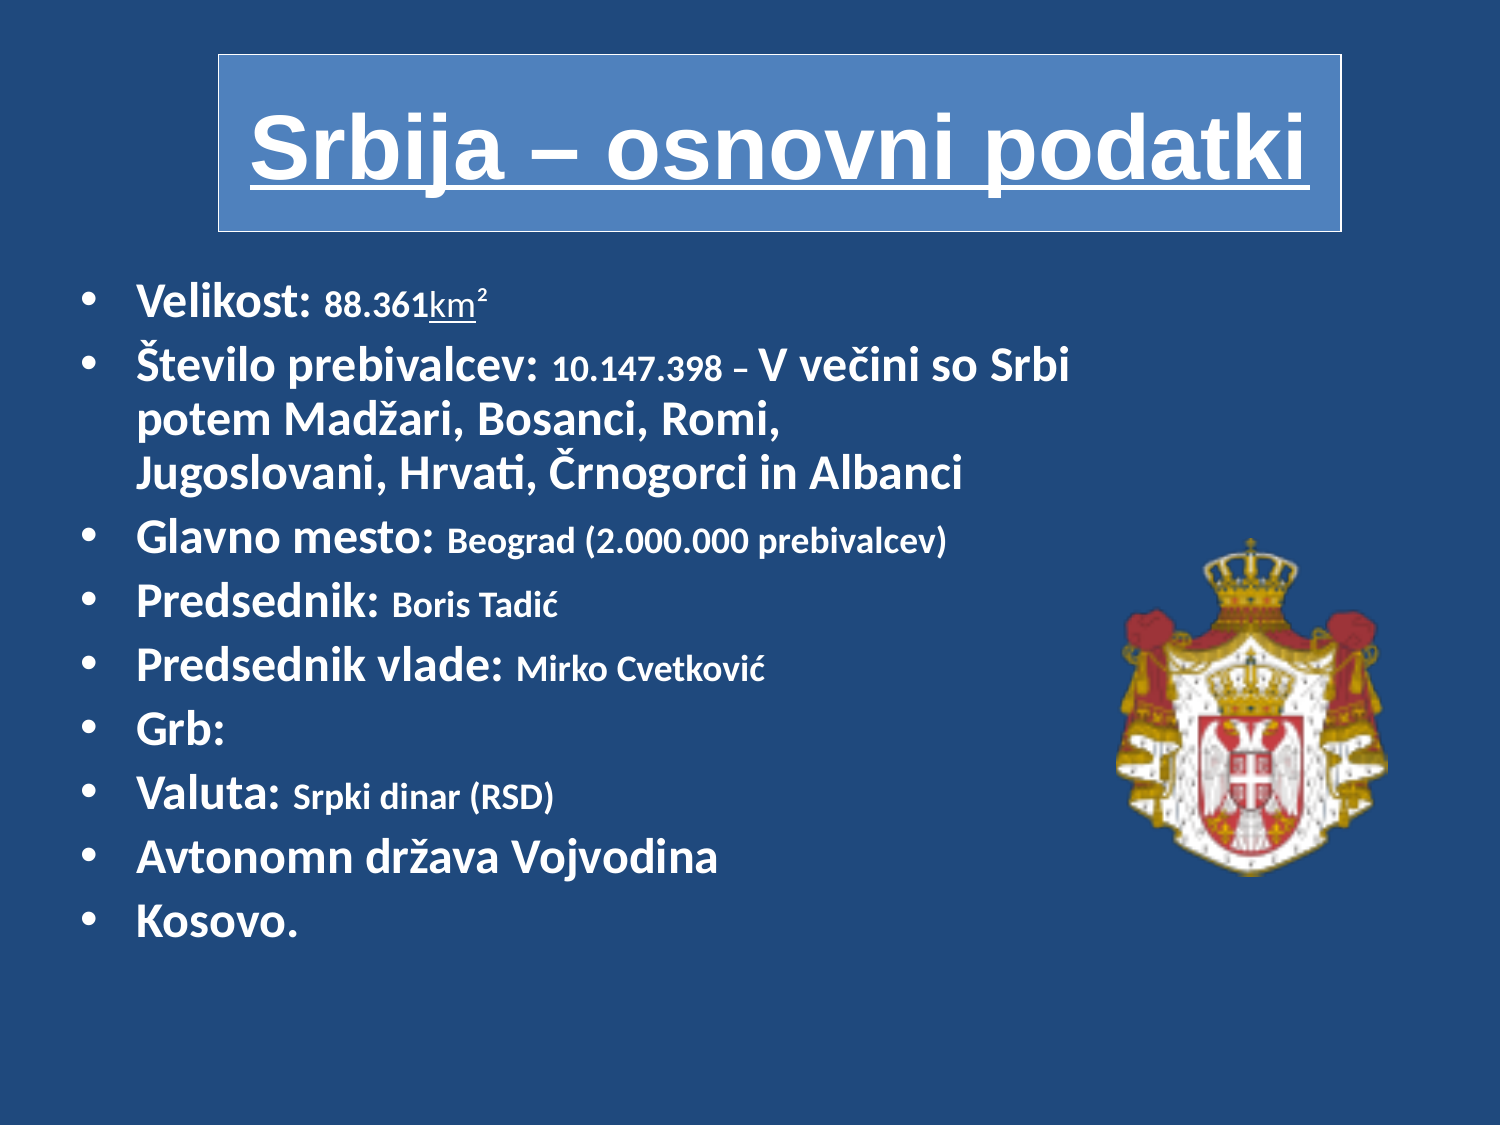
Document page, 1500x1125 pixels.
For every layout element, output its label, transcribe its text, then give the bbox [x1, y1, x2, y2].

text_box Srbija – osnovni podatki [218, 54, 1341, 232]
list Velikost: 88.361km² Število prebivalcev: 10.147.398 – V večini so Srbi potem Madžari, Bosanci, Romi, Jugoslovani, Hrvati, Črnogorci in Albanci Glavno mesto: Beograd (2.000.000 prebivalcev) Predsednik: Boris Tadić Predsednik vlade: Mirko Cvetković Grb: Valuta: Srpki dinar (RSD) Avtonomn država Vojvodina Kosovo. [64, 267, 1415, 1010]
picture [1116, 538, 1388, 877]
